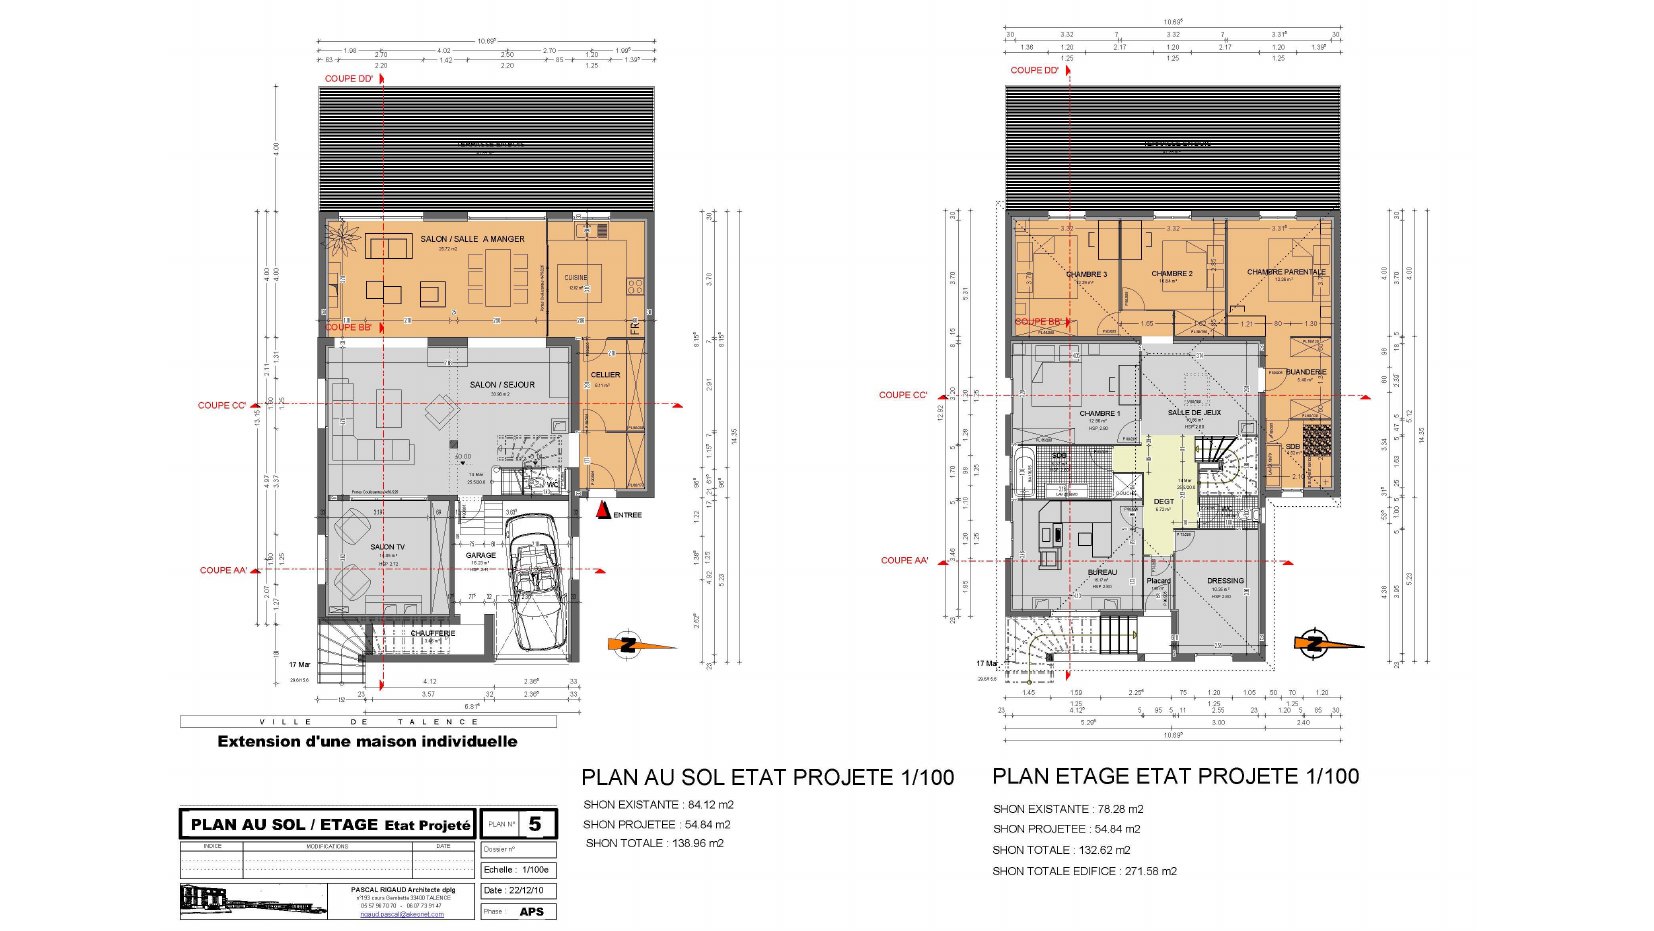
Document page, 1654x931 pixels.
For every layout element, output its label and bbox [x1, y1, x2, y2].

picture [161, 0, 1477, 931]
